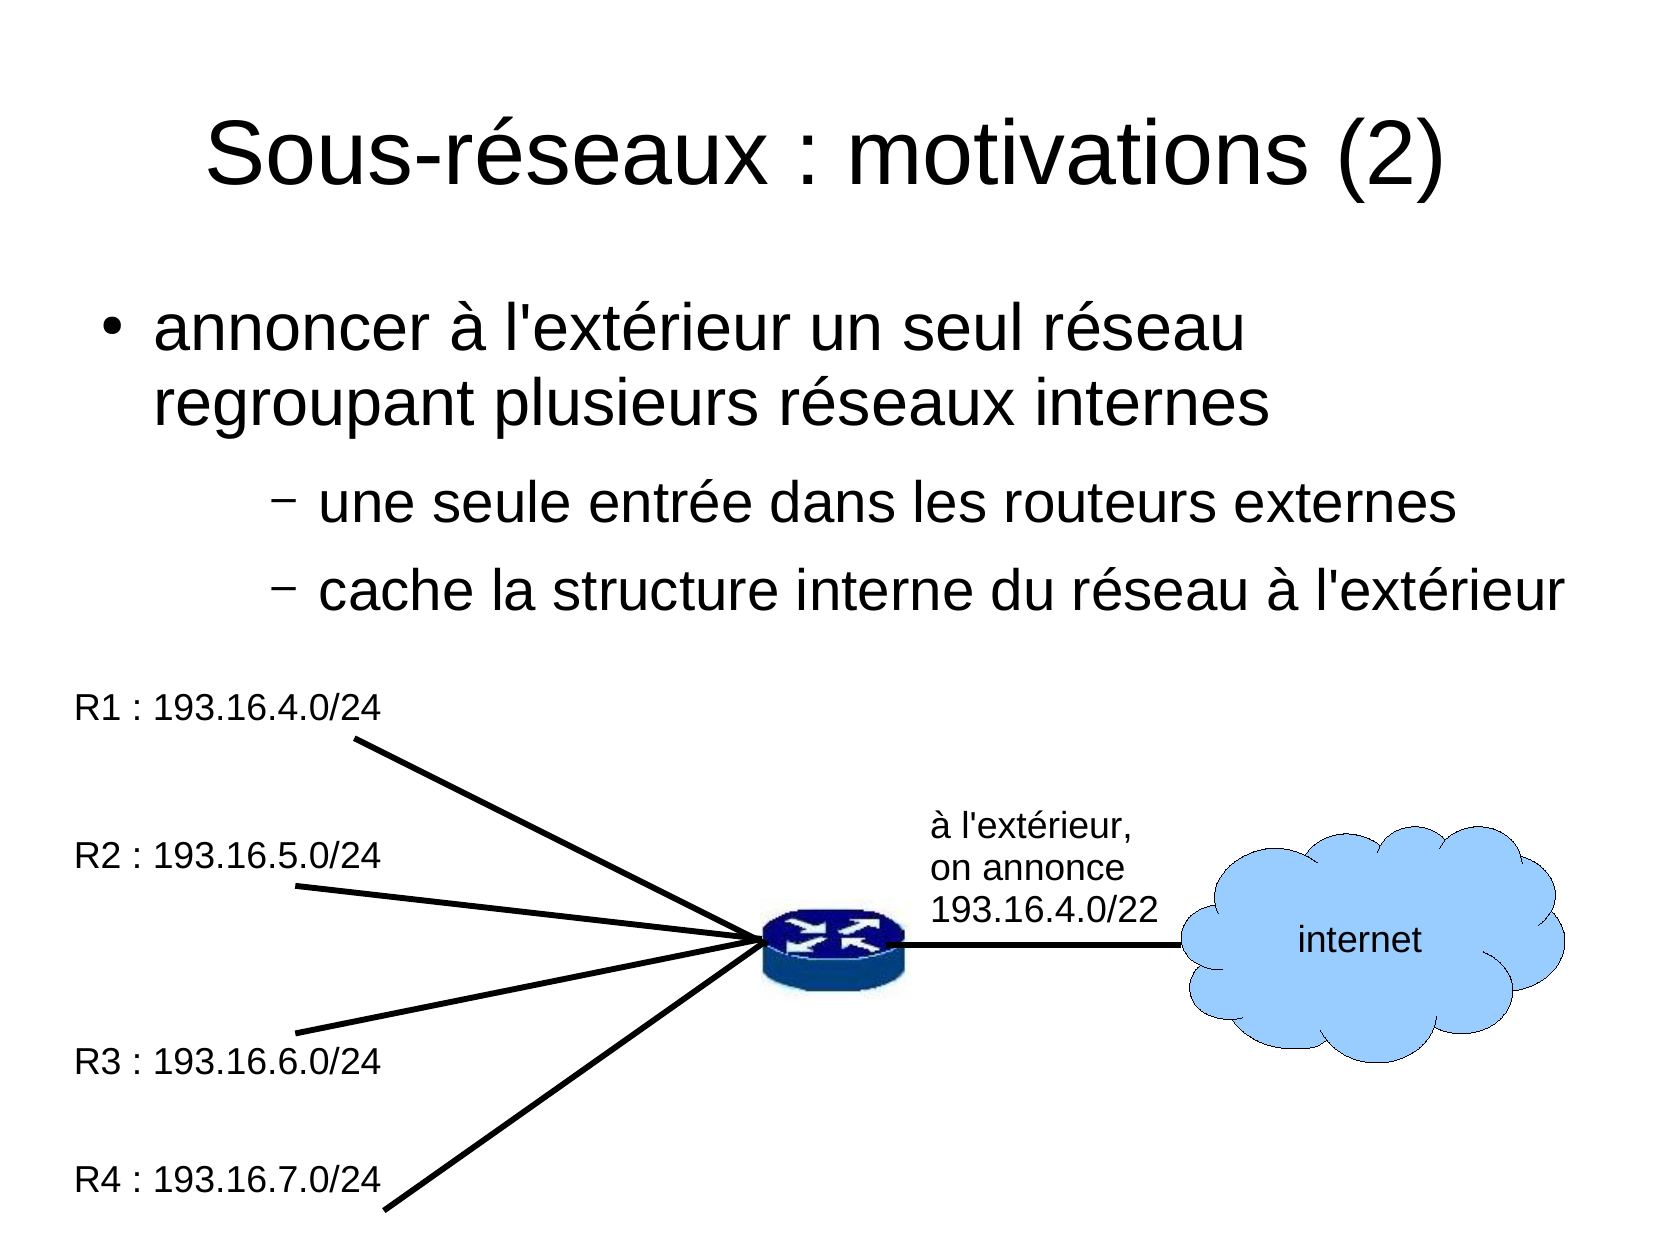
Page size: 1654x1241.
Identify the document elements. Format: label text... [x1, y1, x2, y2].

picture [760, 899, 916, 1004]
list annoncer à l'extérieur un seul réseau regroupant plusieurs réseaux internes une seule entrée dans les routeurs externes cache la structure interne du réseau à l'extérieur [82, 290, 1571, 650]
text_box à l'extérieur, on annonce 193.16.4.0/22 [915, 797, 1174, 939]
text_box R3 : 193.16.6.0/24 [59, 1033, 397, 1091]
text_box R1 : 193.16.4.0/24 [59, 679, 397, 736]
text_box R2 : 193.16.5.0/24 [59, 826, 397, 884]
title Sous-réseaux : motivations (2) [82, 49, 1571, 257]
text_box R4 : 193.16.7.0/24 [59, 1151, 397, 1209]
text_box internet [1181, 826, 1565, 1063]
